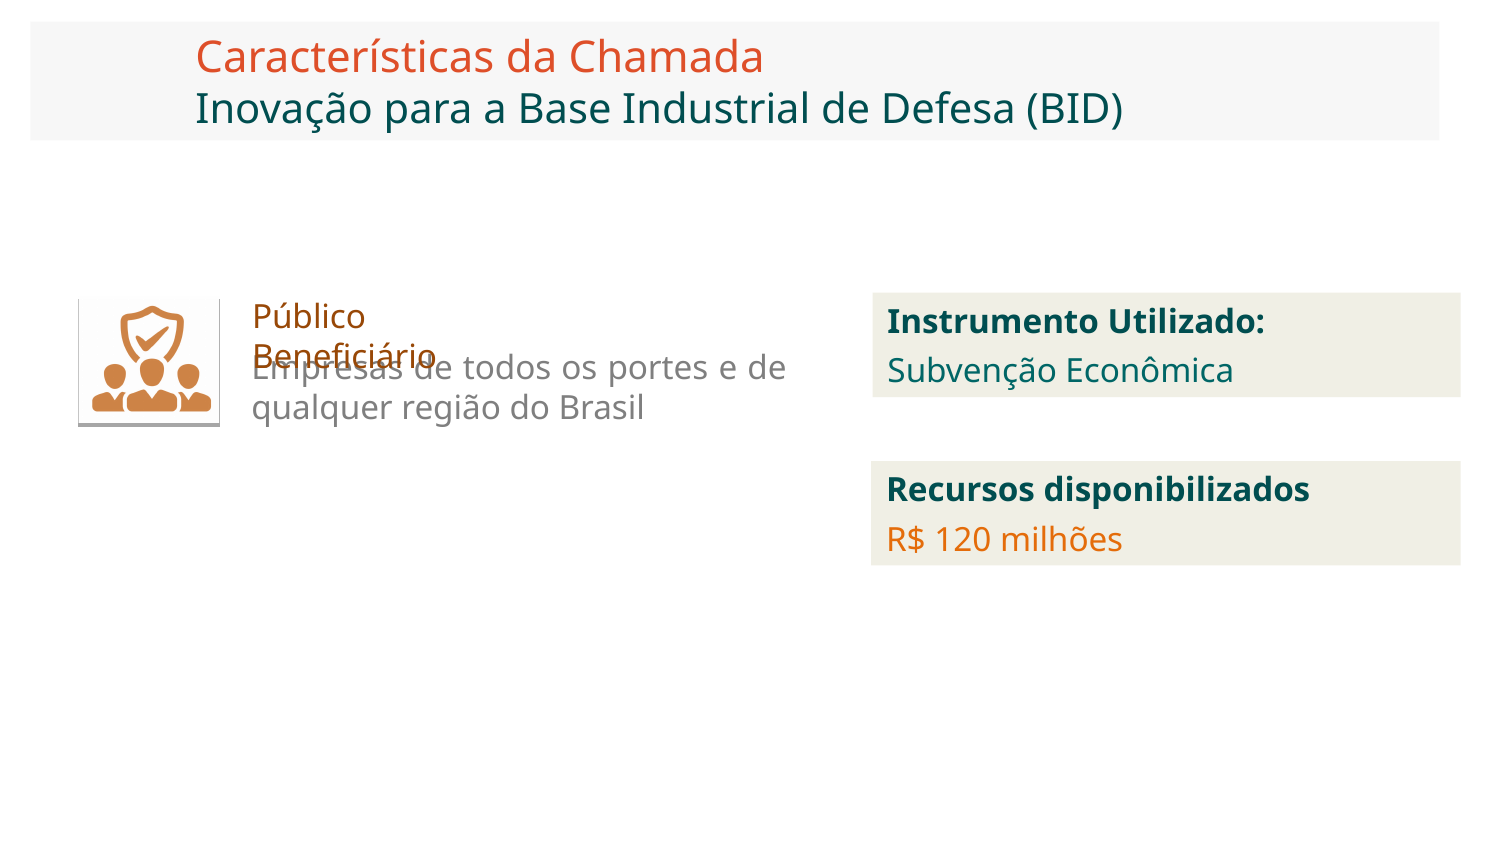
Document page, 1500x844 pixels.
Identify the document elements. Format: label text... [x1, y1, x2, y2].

text_box Instrumento Utilizado: Subvenção Econômica [873, 293, 1461, 397]
text_box Recursos disponibilizados R$ 120 milhões [871, 461, 1461, 565]
picture [78, 296, 220, 423]
text_box Empresas de todos os portes e de qualquer região do Brasil [236, 339, 804, 434]
text_box Características da Chamada Inovação para a Base Industrial de Defesa (BID) [30, 21, 1440, 141]
text_box Público Beneficiário [237, 288, 574, 383]
